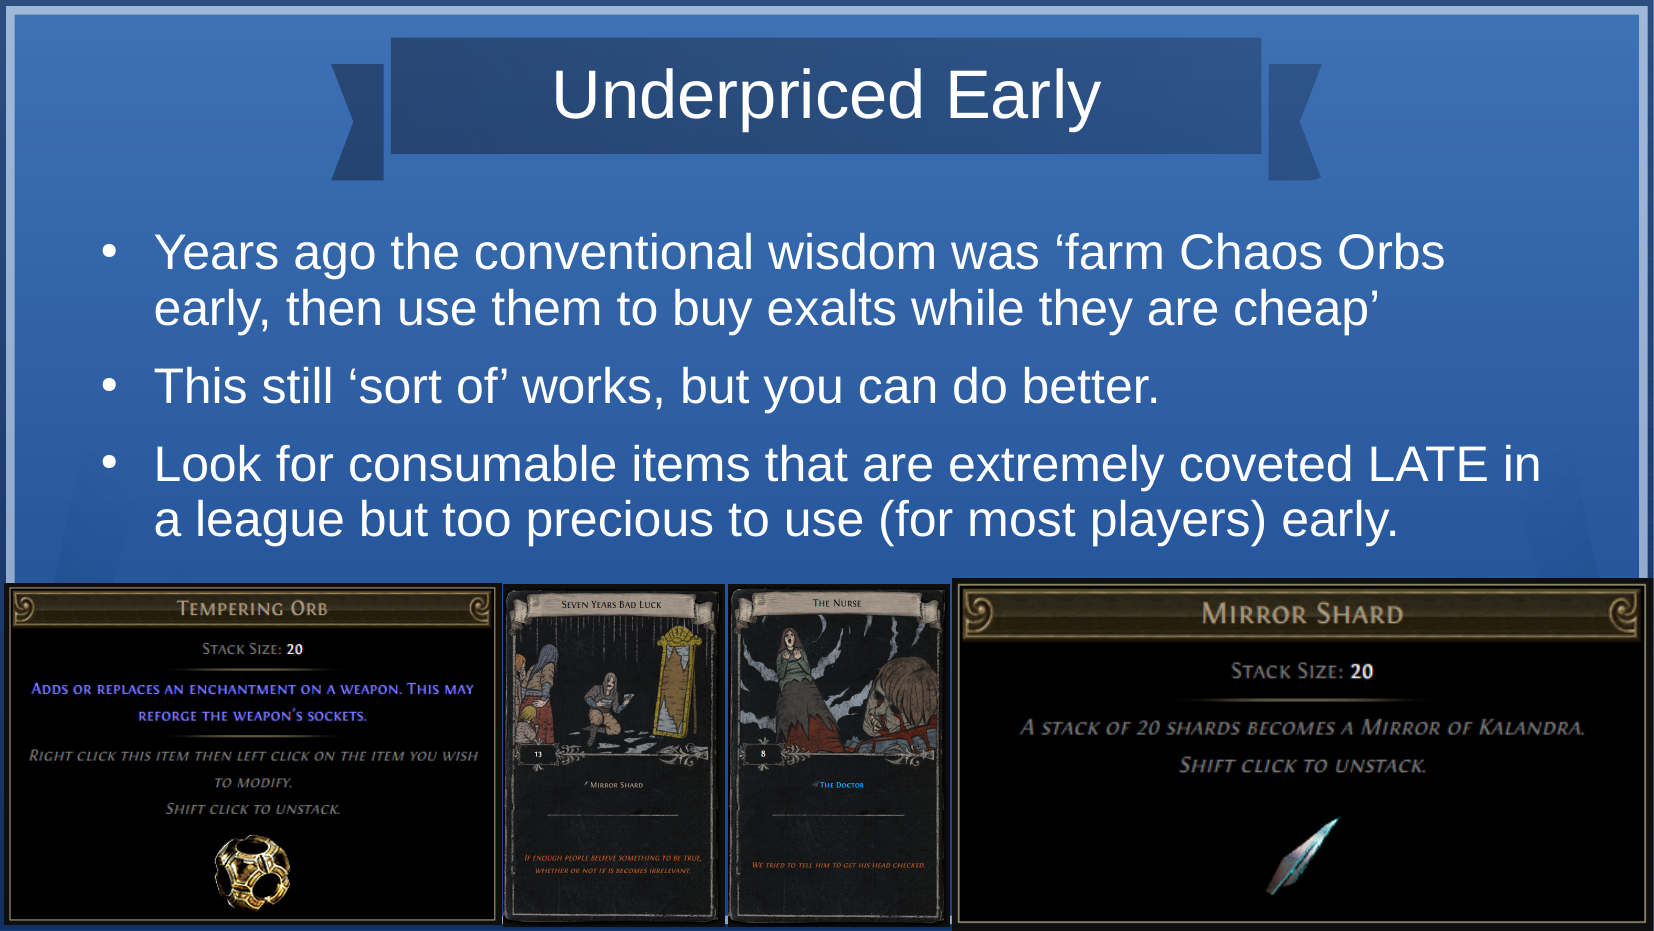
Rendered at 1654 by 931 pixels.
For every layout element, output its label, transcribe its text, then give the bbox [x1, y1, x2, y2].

picture [952, 578, 1654, 931]
picture [503, 584, 725, 927]
list Years ago the conventional wisdom was ‘farm Chaos Orbs early, then use them to buy exalts while they are cheap’ This still ‘sort of’ works, but you can do better. Look for consumable items that are extremely coveted LATE in a league but too precious to use (for most players) early. [82, 224, 1571, 848]
picture [4, 583, 502, 925]
title Underpriced Early [389, 35, 1264, 154]
picture [728, 584, 950, 927]
